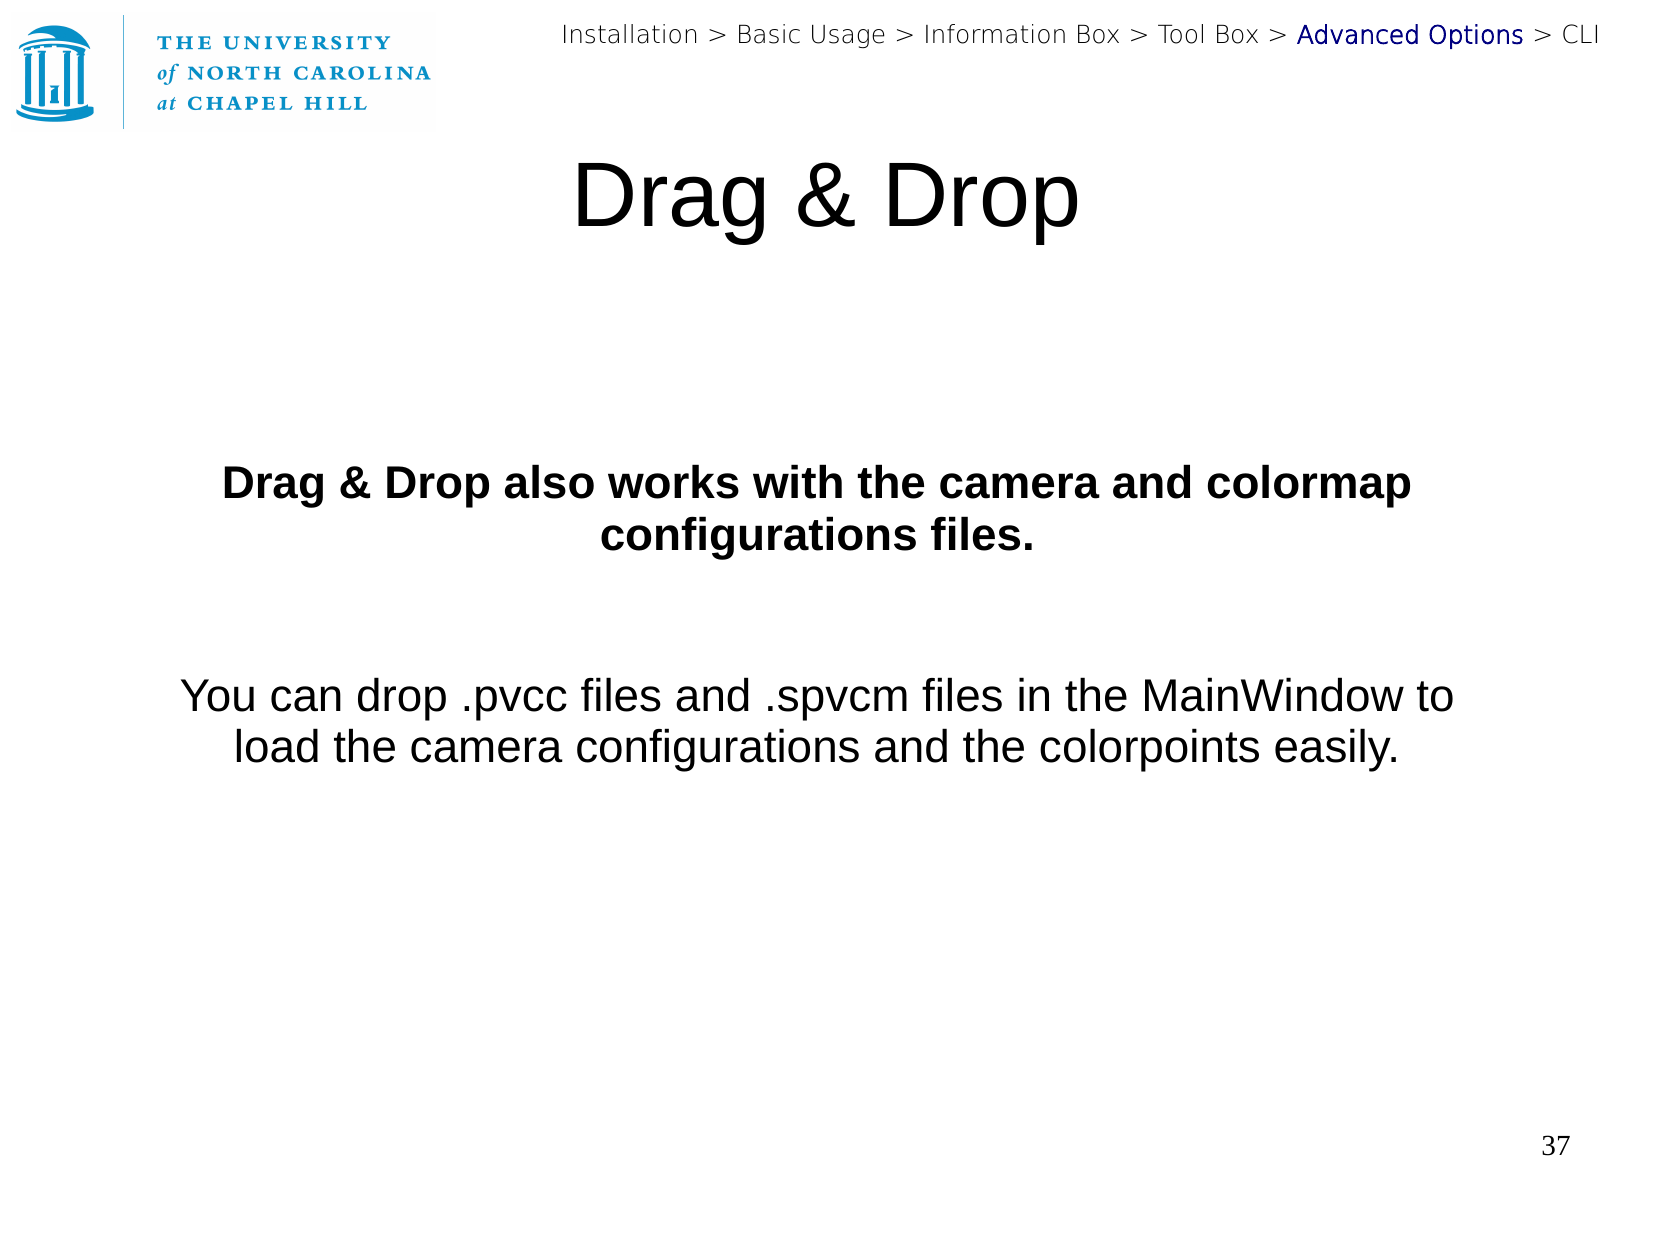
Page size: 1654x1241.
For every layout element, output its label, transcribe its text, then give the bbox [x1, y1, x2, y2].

list Drag & Drop also works with the camera and colormap configurations files. You can drop .pvcc files and .spvcm files in the MainWindow to load the camera configurations and the colorpoints easily. [165, 376, 1471, 1077]
text_box Installation > Basic Usage > Information Box > Tool Box > Advanced Options > CLI [546, 12, 1654, 57]
picture [11, 12, 436, 132]
title Drag & Drop [82, 90, 1571, 298]
